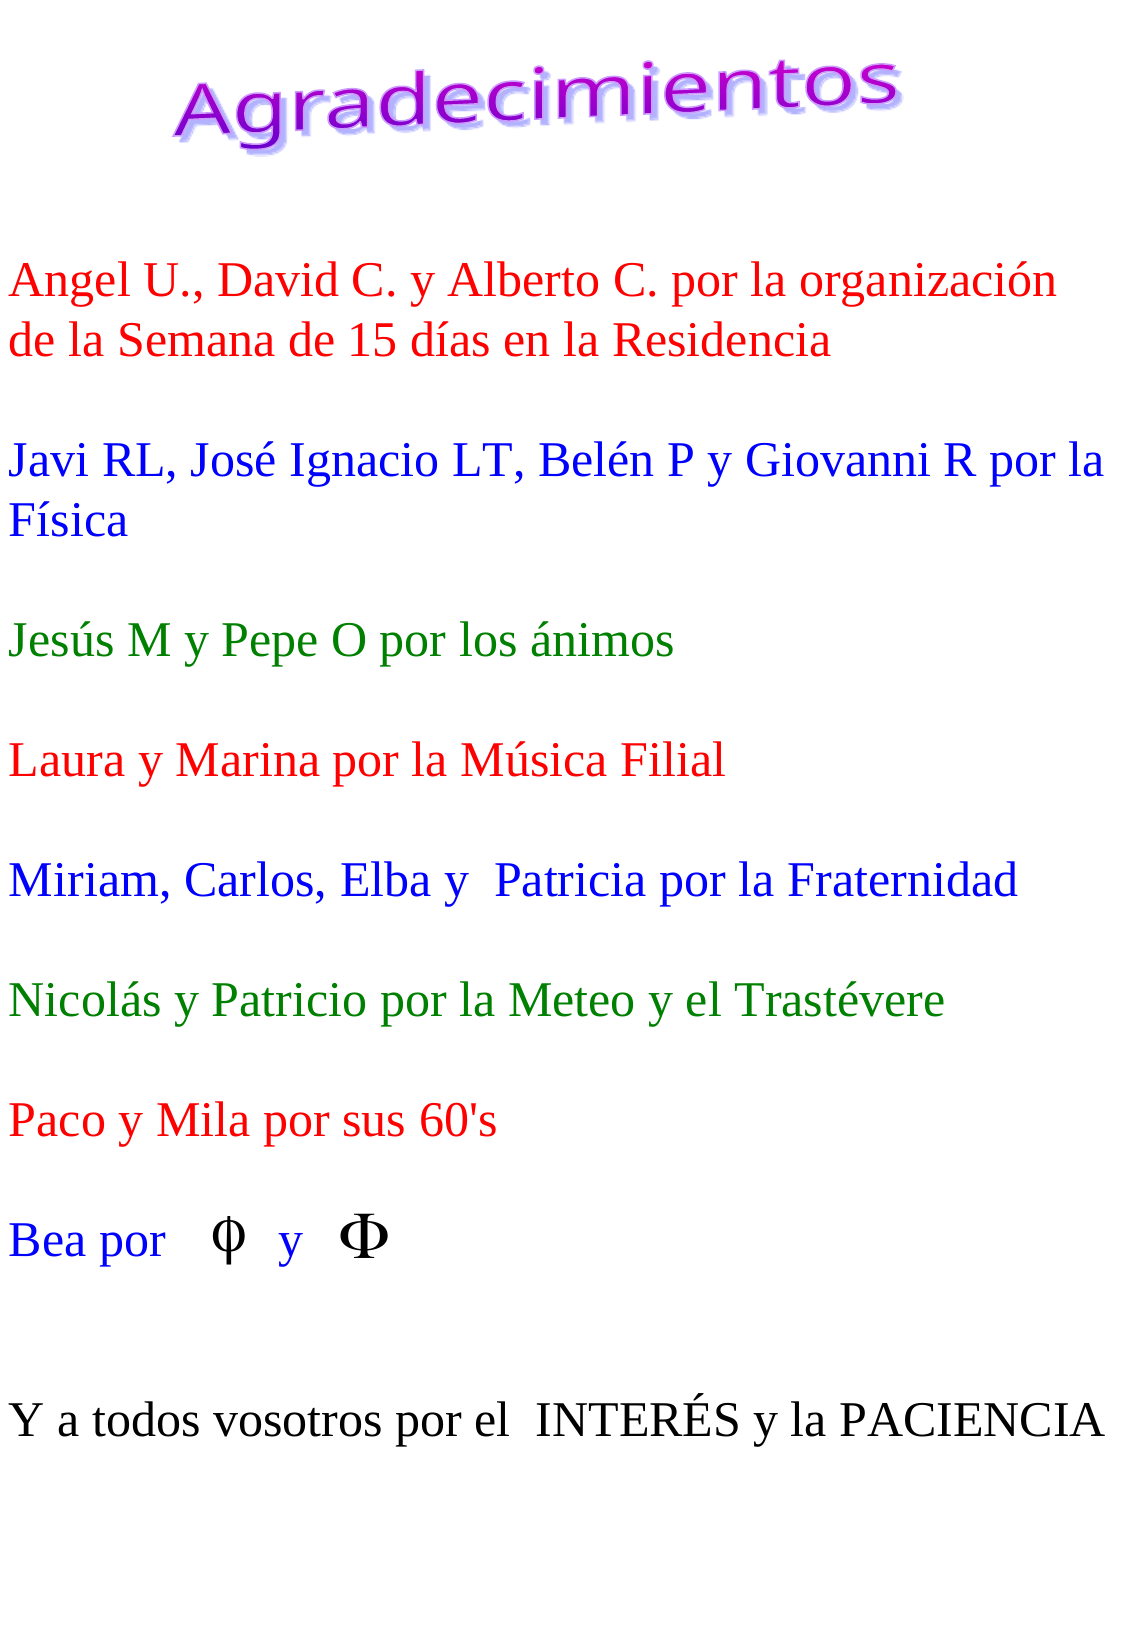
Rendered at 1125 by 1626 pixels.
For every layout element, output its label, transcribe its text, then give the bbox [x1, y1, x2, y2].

chart [321, 1210, 408, 1262]
text_box Agradecimientos [769, 60, 800, 108]
text_box Agradecimientos [805, 66, 852, 107]
text_box Agradecimientos [643, 75, 652, 115]
text_box Agradecimientos [558, 76, 629, 119]
text_box Agradecimientos [534, 80, 543, 120]
text_box Agradecimientos [861, 63, 897, 104]
text_box Agradecimientos [236, 92, 281, 150]
text_box Angel U., David C. y Alberto C. por la organización de la Semana de 15 días en la Residencia Javi RL, José Ignacio LT, Belén P y Giovanni R por la Física Jesús M y Pepe O por los ánimos Laura y Marina por la Música Filial Miriam, Carlos, Elba y Patricia por la Fraternidad Nicolás y Patricio por la Meteo y el Trastévere Paco y Mila por sus 60's Bea por y Y a todos vosotros por el INTERÉS y la PACIENCIA [0, 238, 1125, 1454]
chart [195, 1216, 272, 1267]
text_box Agradecimientos [328, 88, 368, 129]
text_box Agradecimientos [488, 81, 524, 122]
text_box Agradecimientos [436, 83, 479, 124]
text_box Agradecimientos [295, 90, 325, 131]
text_box Agradecimientos [719, 70, 761, 111]
text_box Agradecimientos [664, 72, 707, 113]
text_box Agradecimientos [173, 83, 232, 137]
text_box Agradecimientos [380, 69, 424, 127]
